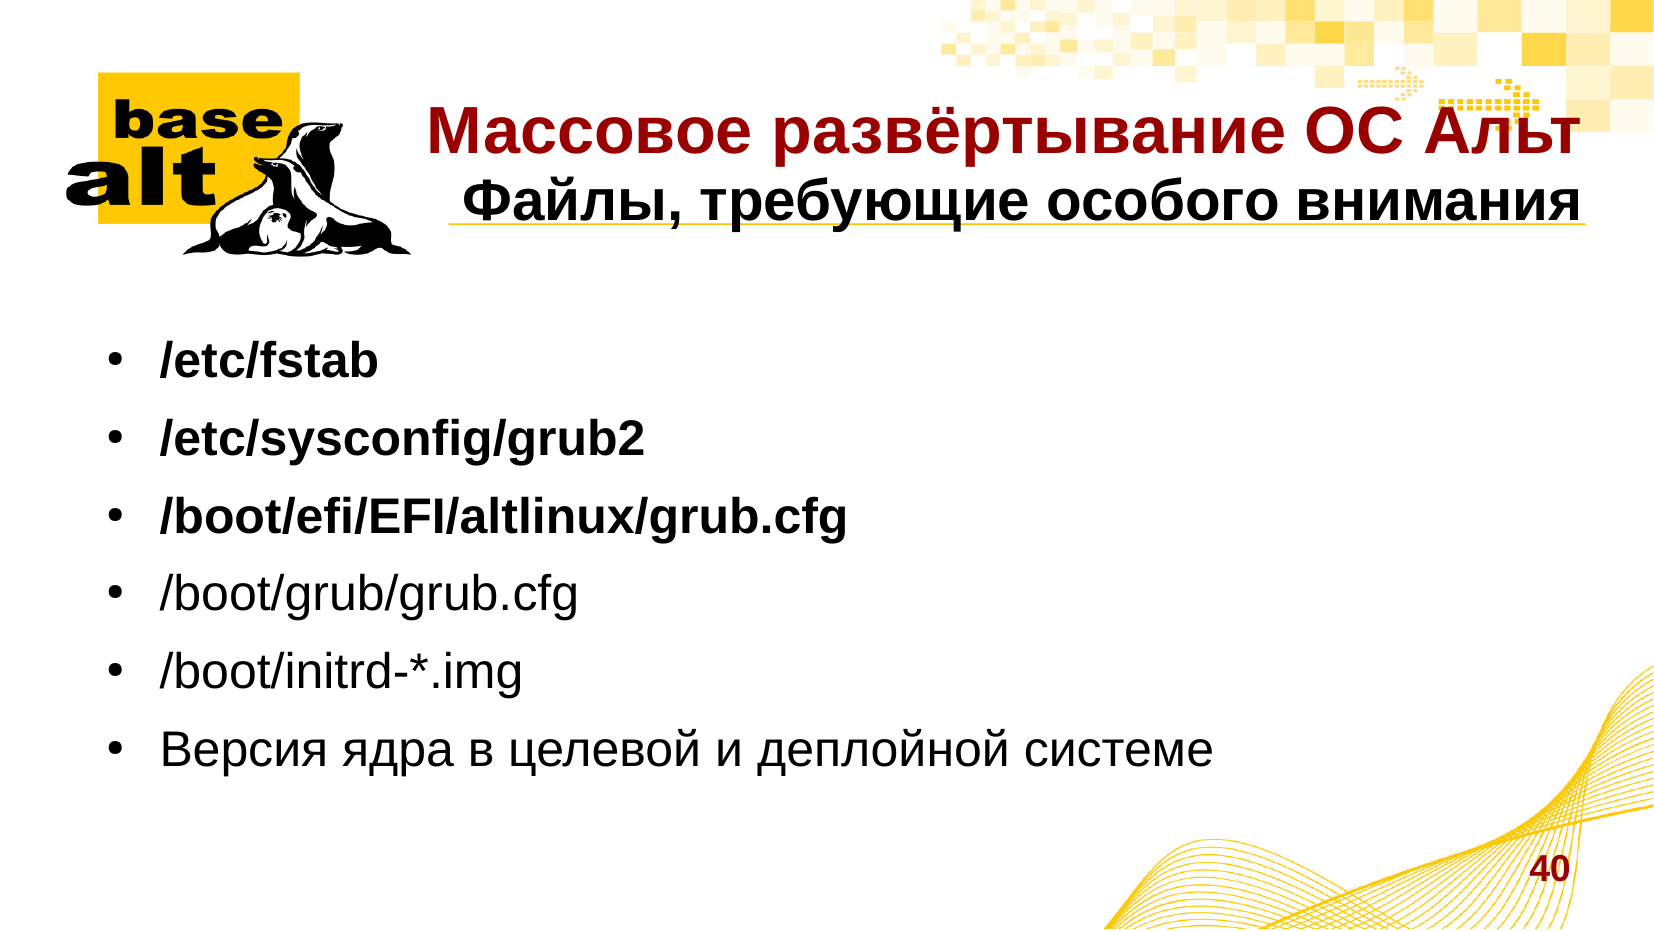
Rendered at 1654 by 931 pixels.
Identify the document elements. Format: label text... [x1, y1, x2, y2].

title Массовое развёртывание ОС Альт Файлы, требующие особого внимания [372, 81, 1583, 245]
picture [0, 0, 1654, 931]
list /etc/fstab /etc/sysconfig/grub2 /boot/efi/EFI/altlinux/grub.cfg /boot/grub/grub.cfg /boot/initrd-*.img Версия ядра в целевой и деплойной системе [88, 332, 1577, 811]
